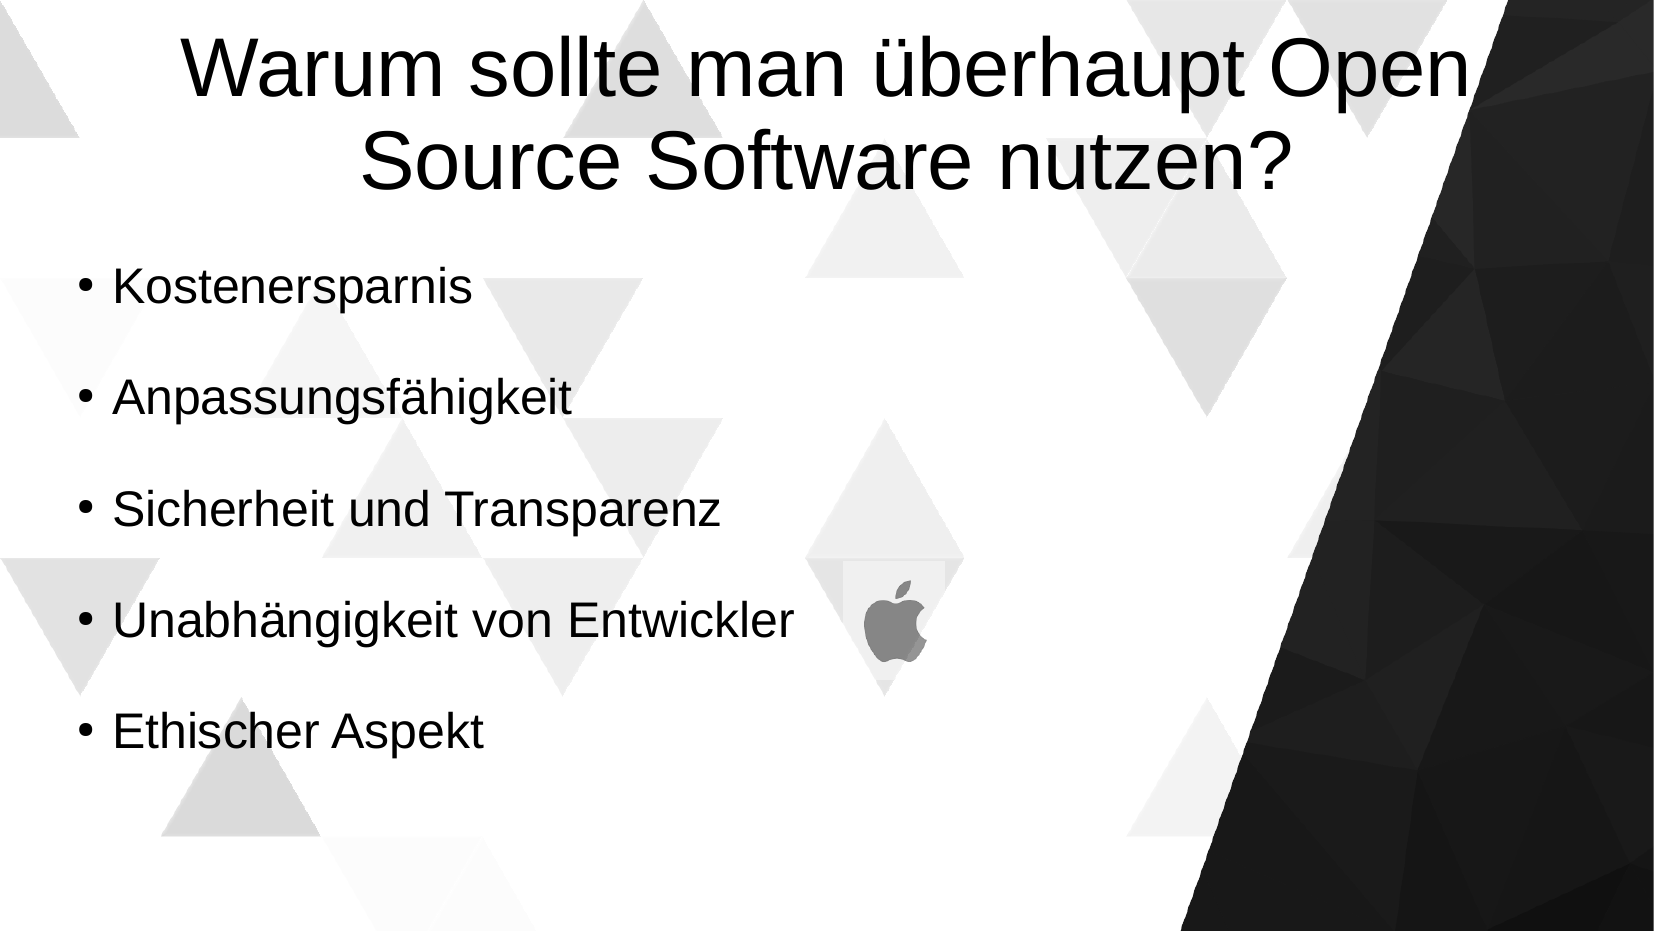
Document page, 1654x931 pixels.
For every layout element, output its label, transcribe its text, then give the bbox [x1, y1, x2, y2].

picture [0, 0, 1654, 931]
title Warum sollte man überhaupt Open Source Software nutzen? [82, 21, 1571, 208]
subtitle Kostenersparnis Anpassungsfähigkeit Sicherheit und Transparenz Unabhängigkeit von Entwickler Ethischer Aspekt [76, 257, 1565, 816]
